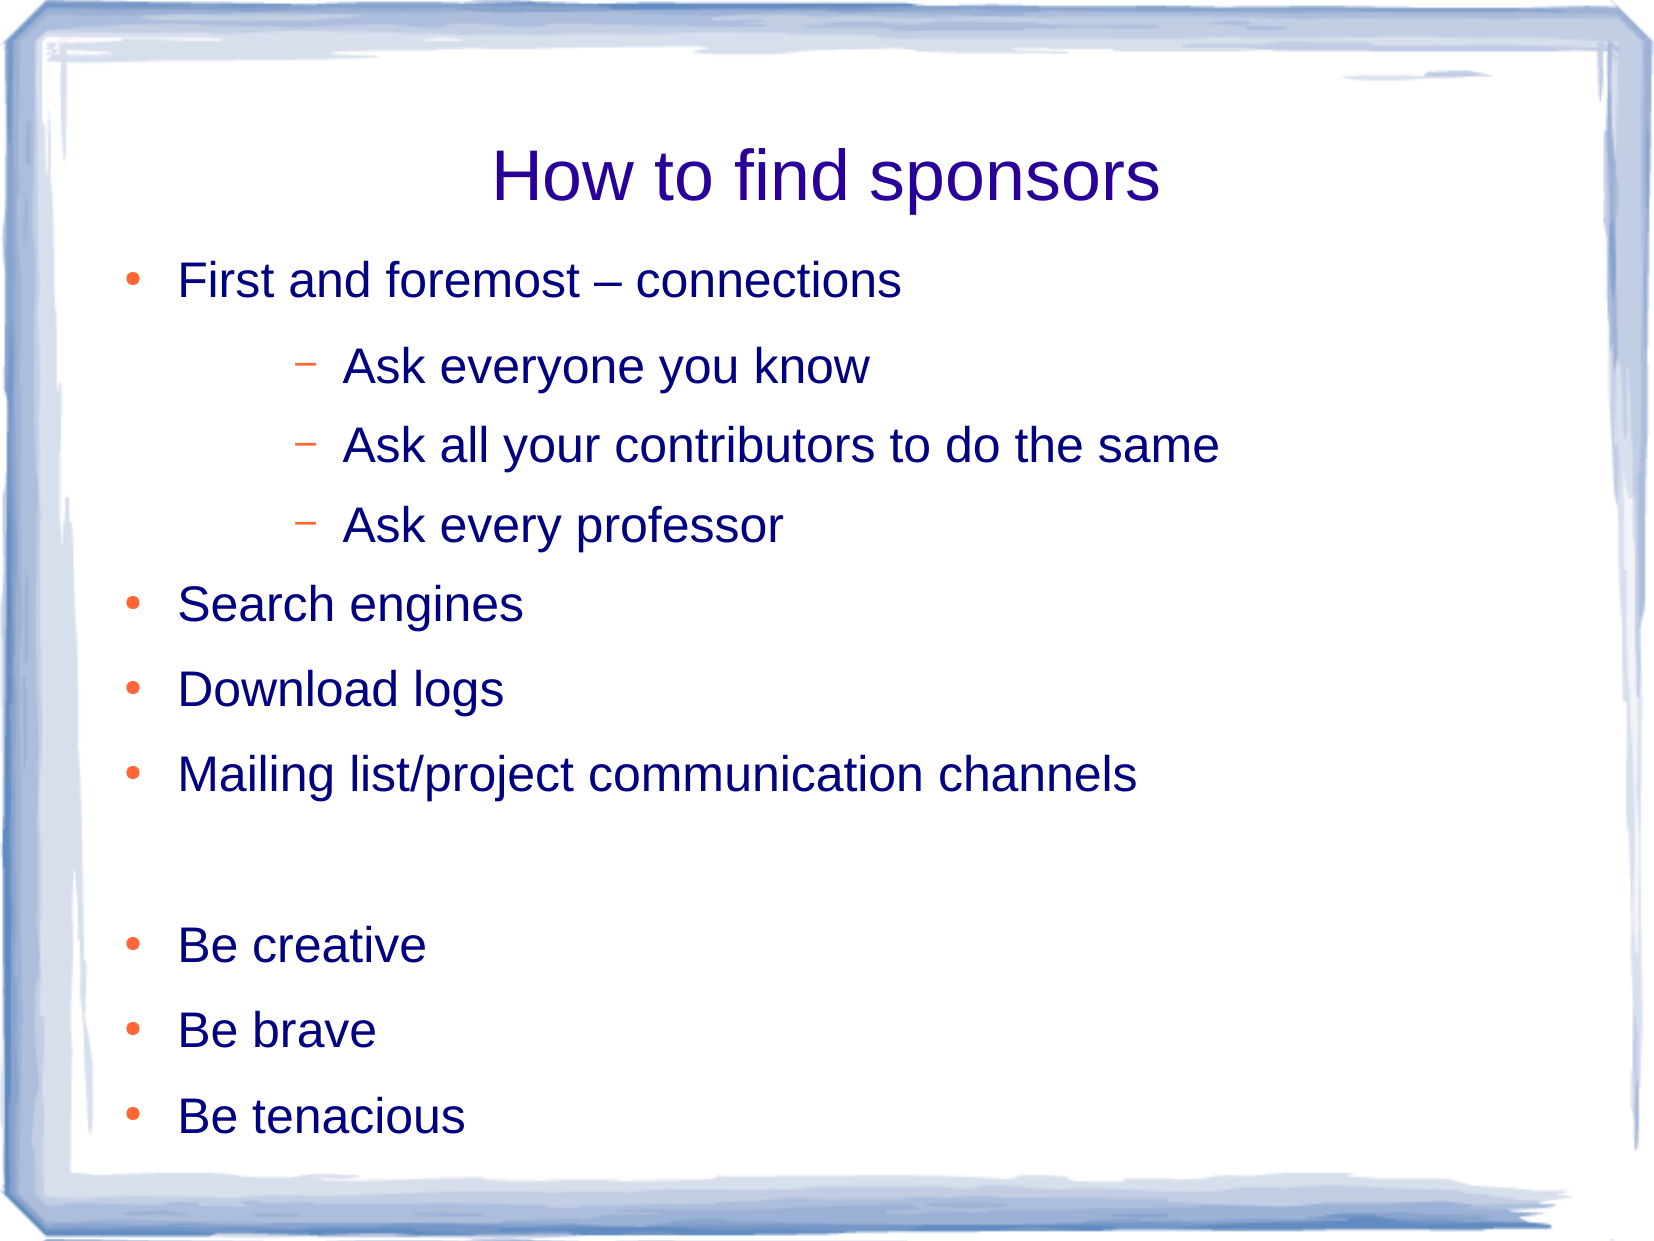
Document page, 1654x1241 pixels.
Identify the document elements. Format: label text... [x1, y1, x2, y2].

title How to find sponsors [82, 31, 1571, 239]
picture [0, 0, 1654, 1241]
list First and foremost – connections Ask everyone you know Ask all your contributors to do the same Ask every professor Search engines Download logs Mailing list/project communication channels Be creative Be brave Be tenacious [106, 252, 1595, 1229]
